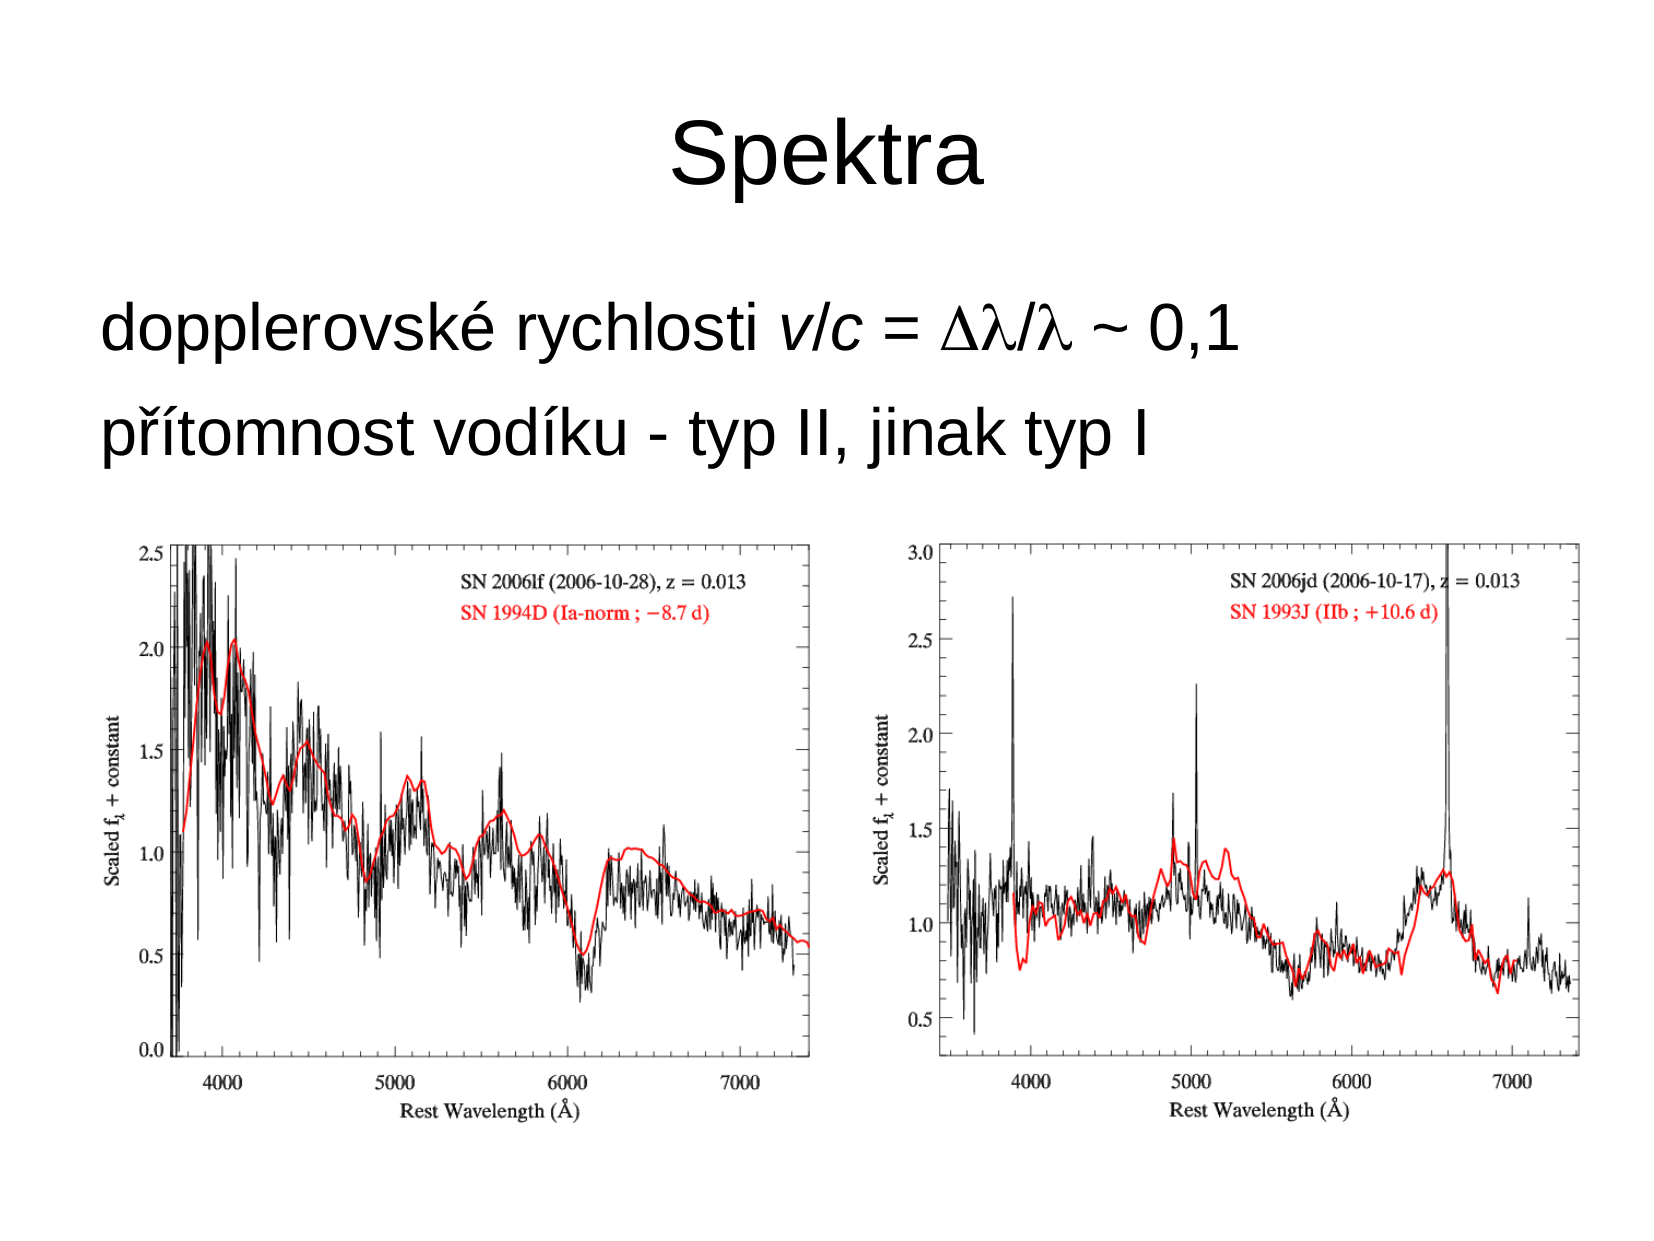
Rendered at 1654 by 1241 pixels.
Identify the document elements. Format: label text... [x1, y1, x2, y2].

title Spektra [82, 49, 1571, 257]
picture [74, 514, 1617, 1134]
list dopplerovské rychlosti v/c = Dl/l ~ 0,1 přítomnost vodíku - typ II, jinak typ I [82, 290, 1551, 515]
